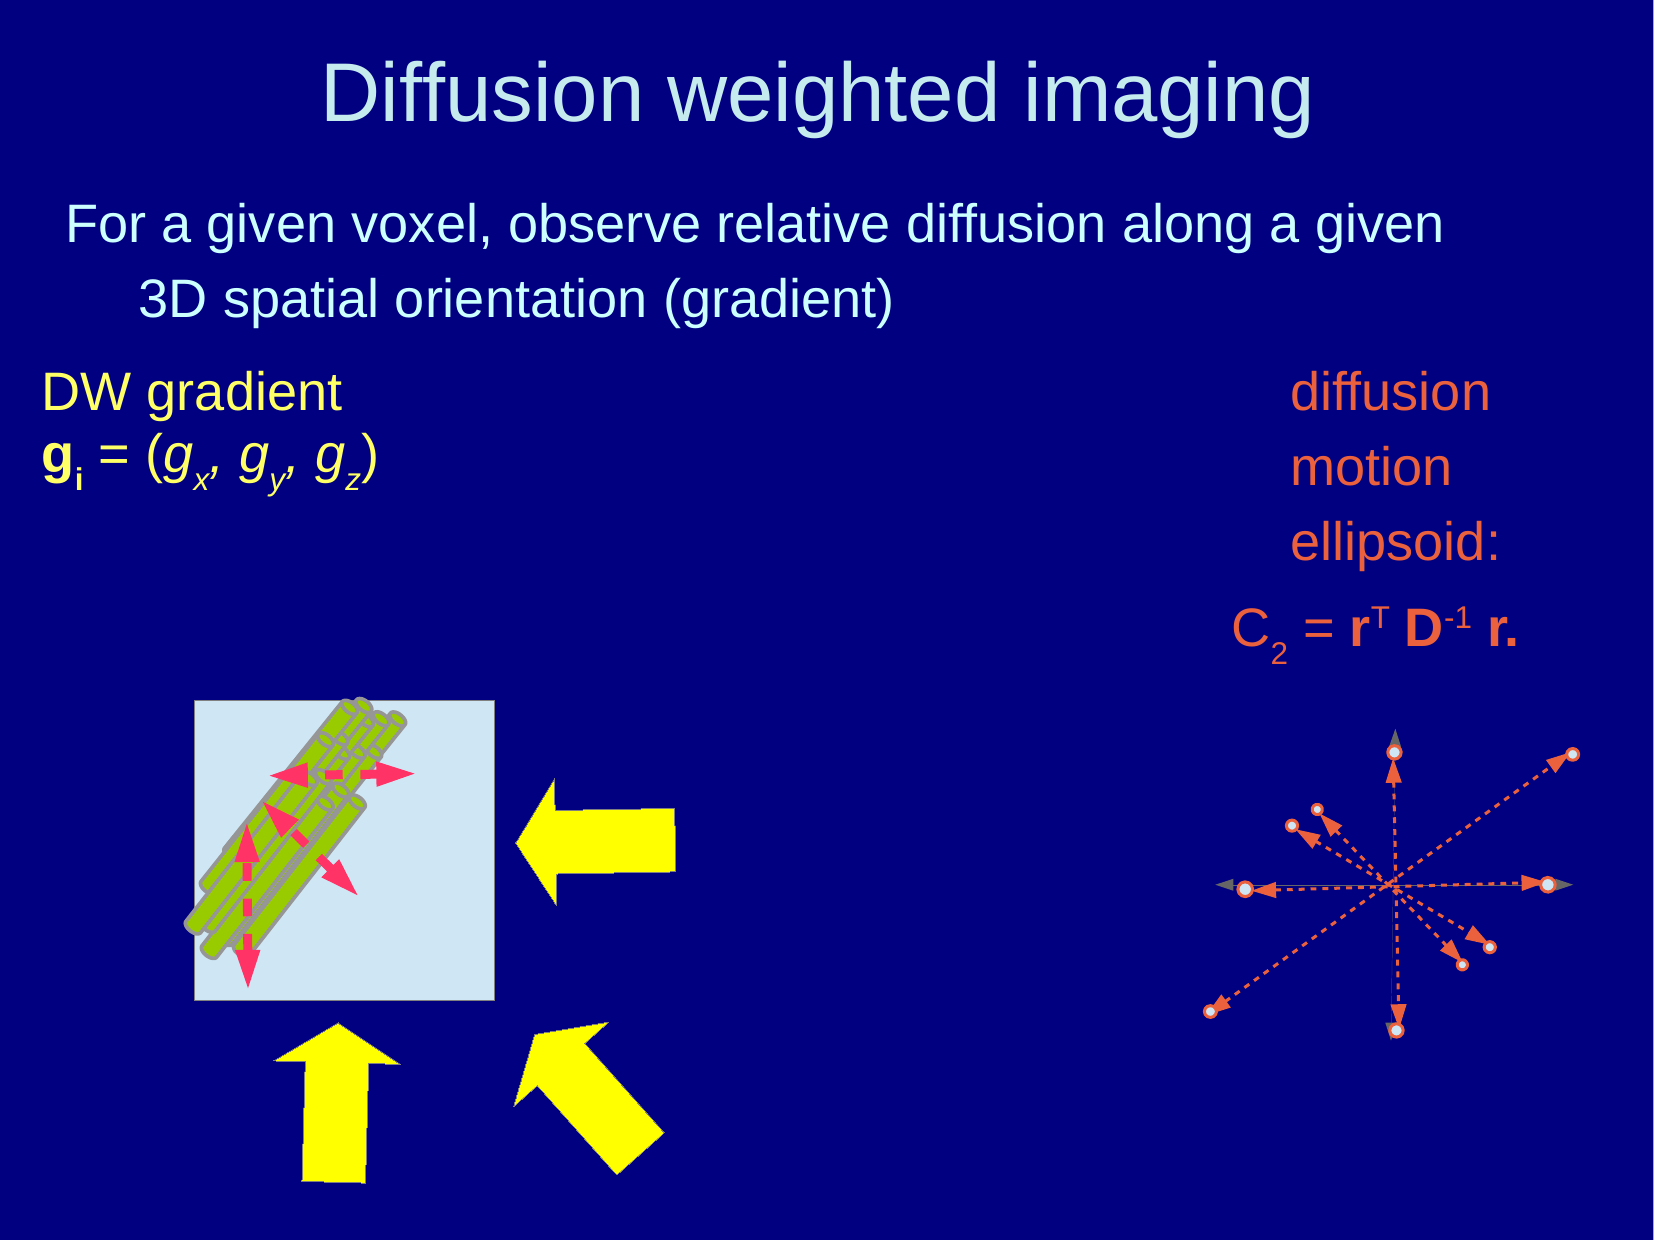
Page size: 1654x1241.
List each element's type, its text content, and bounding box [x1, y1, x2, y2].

text_box [1204, 1005, 1217, 1018]
text_box [1286, 820, 1298, 832]
title Diffusion weighted imaging [0, 12, 1636, 163]
text_box [513, 1022, 665, 1175]
text_box [1484, 941, 1496, 953]
text_box DW gradient gi = (gx, gy, gz) [26, 339, 394, 505]
text_box C2 = rT D-1 r. [1216, 590, 1535, 684]
text_box [1566, 748, 1579, 761]
text_box [1237, 881, 1253, 897]
text_box For a given voxel, observe relative diffusion along a given 3D spatial orientation (gradient) [50, 171, 1473, 337]
text_box diffusion motion ellipsoid: [1275, 339, 1521, 580]
text_box [515, 778, 676, 906]
text_box [1457, 959, 1468, 970]
text_box [273, 1022, 401, 1184]
text_box [1540, 877, 1556, 893]
text_box [1387, 745, 1402, 760]
text_box [1389, 1023, 1404, 1038]
text_box [185, 698, 495, 1001]
text_box [1312, 804, 1323, 815]
